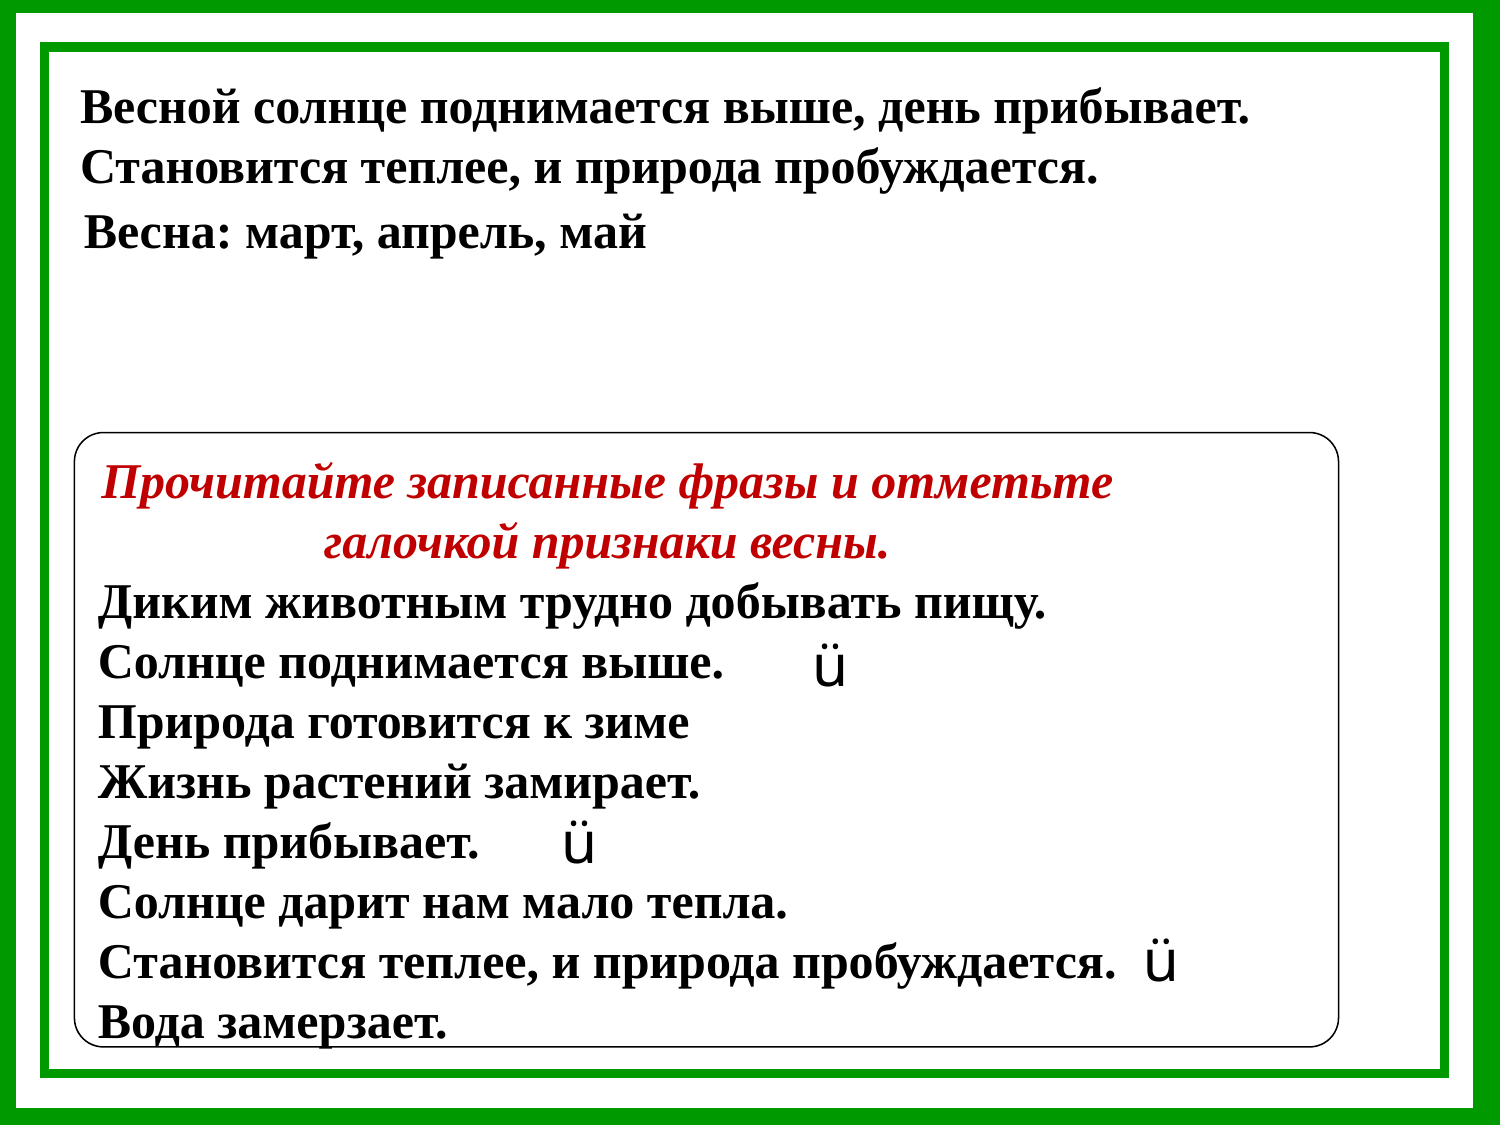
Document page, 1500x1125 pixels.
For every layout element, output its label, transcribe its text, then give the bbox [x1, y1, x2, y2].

text_box [1127, 916, 1251, 1003]
text_box [546, 798, 669, 885]
text_box Прочитайте записанные фразы и отметьте галочкой признаки весны. Диким животным трудно добывать пищу. Солнце поднимается выше. Природа готовится к зиме Жизнь растений замирает. День прибывает. Солнце дарит нам мало тепла. Становится теплее, и природа пробуждается. Вода замерзает. [74, 432, 1339, 1047]
text_box Весна: март, апрель, май [69, 190, 669, 267]
text_box [797, 621, 920, 708]
text_box Весной солнце поднимается выше, день прибывает. Становится теплее, и природа пробуждается. [65, 66, 1424, 201]
